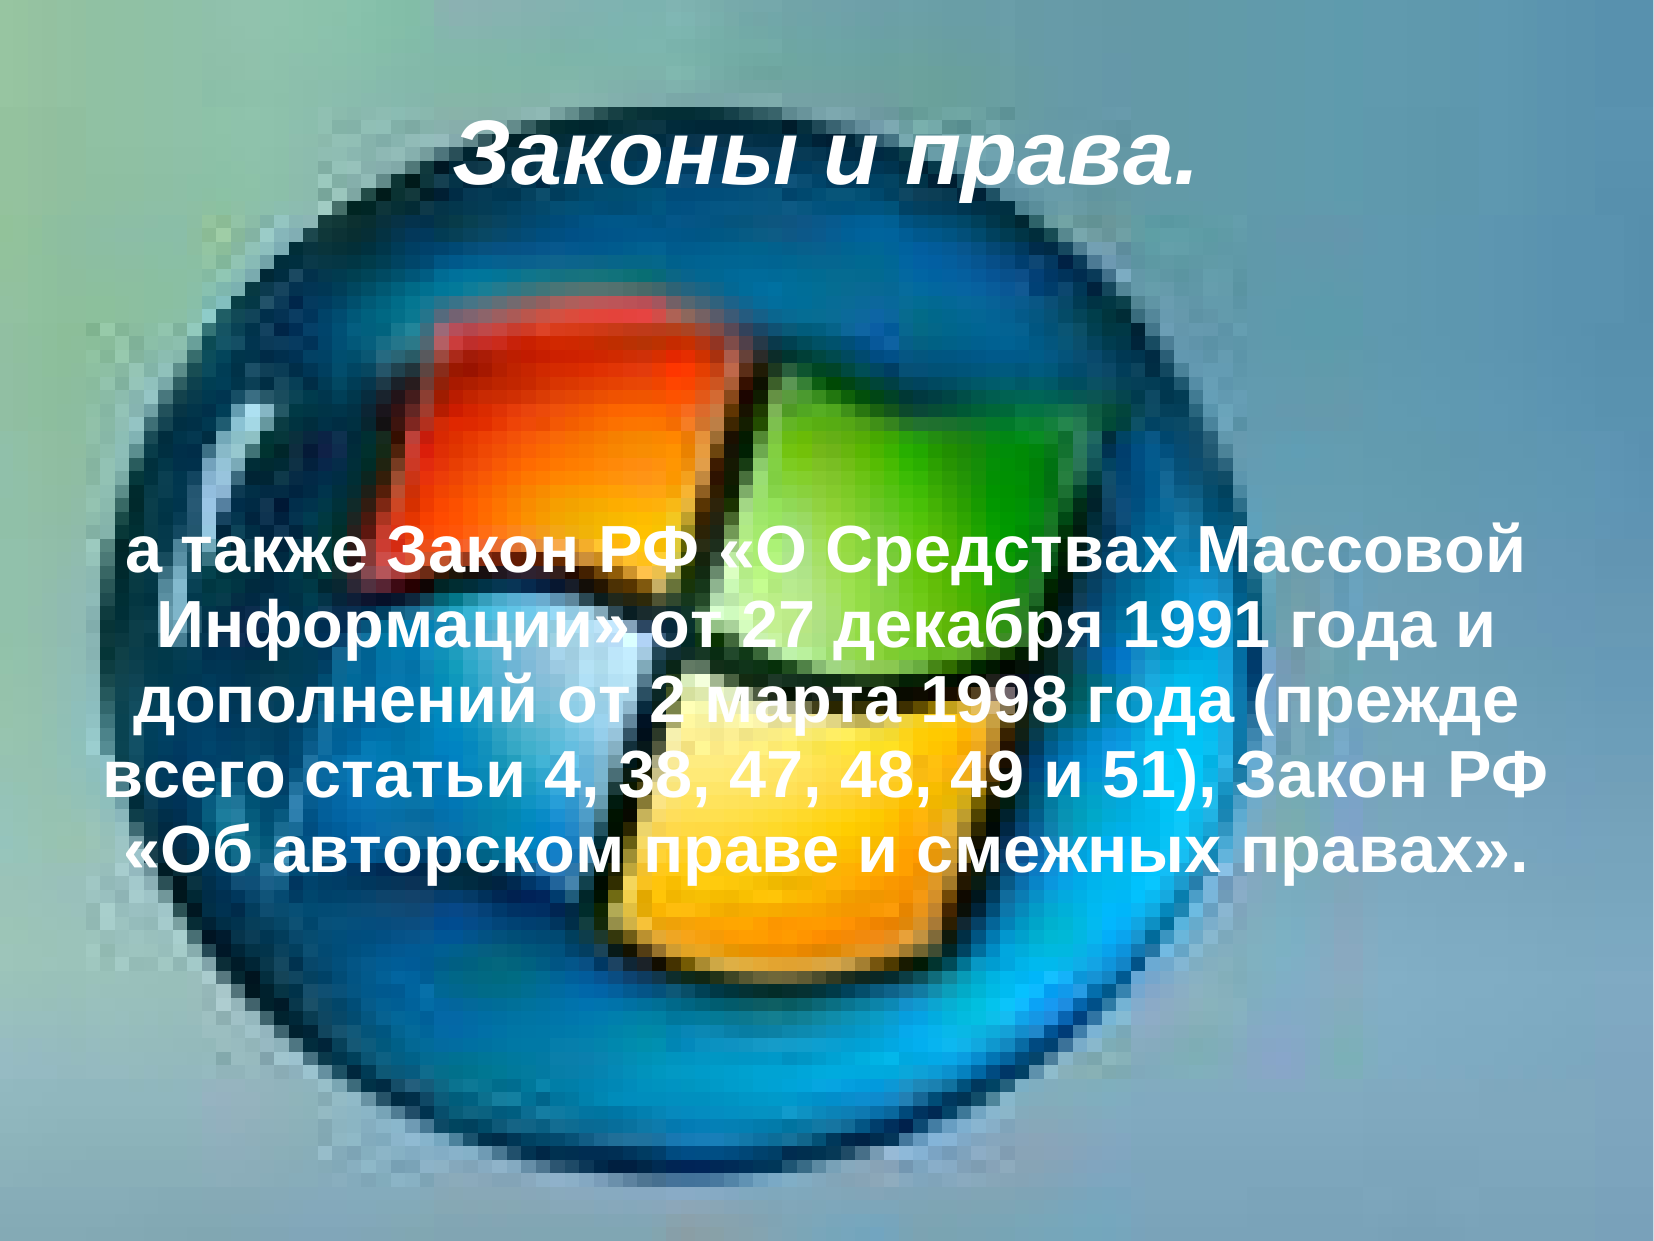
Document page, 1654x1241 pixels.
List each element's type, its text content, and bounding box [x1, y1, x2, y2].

subtitle а также Закон РФ «О Средствах Массовой Информации» от 27 декабря 1991 года и дополнений от 2 марта 1998 года (прежде всего статьи 4, 38, 47, 48, 49 и 51), Закон РФ «Об авторском праве и смежных правах». [82, 297, 1571, 1102]
title Законы и права. [82, 56, 1571, 250]
picture [0, 0, 1654, 1241]
